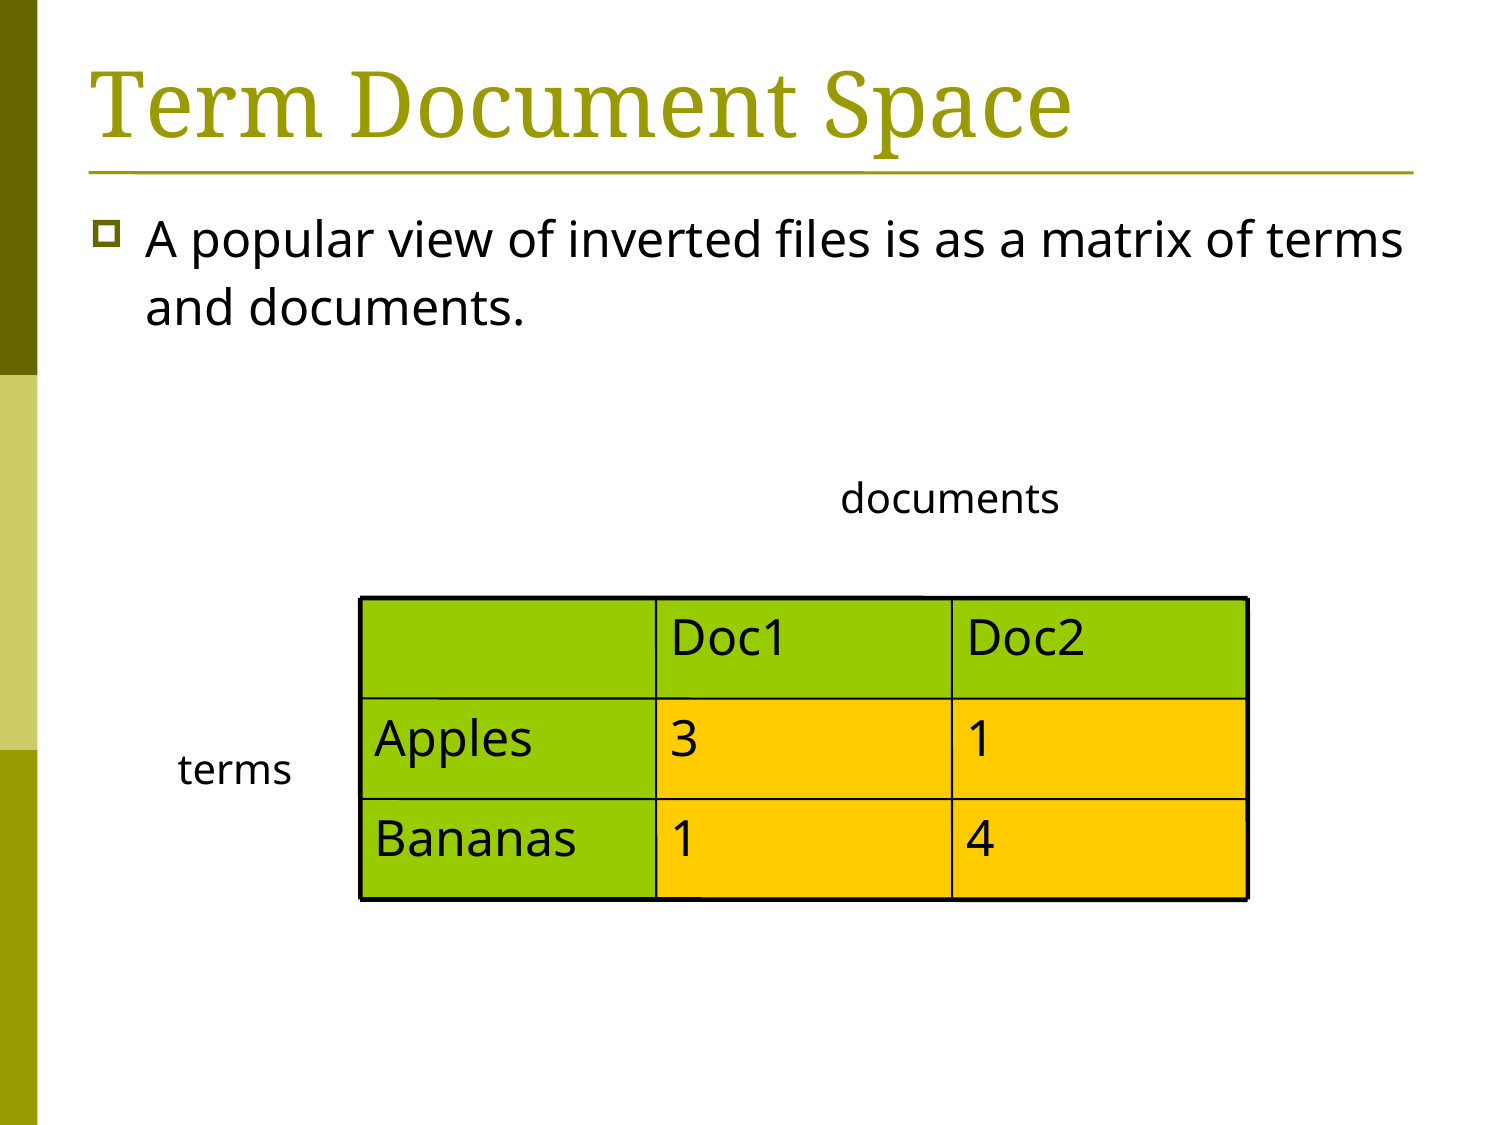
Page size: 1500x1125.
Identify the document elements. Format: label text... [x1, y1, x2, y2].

text_box Apples [363, 700, 655, 798]
list A popular view of inverted files is as a matrix of terms and documents. [75, 196, 1436, 362]
text_box Doc1 [658, 601, 950, 697]
title Term Document Space [75, 45, 1426, 173]
text_box documents [825, 463, 1076, 530]
text_box 4 [954, 801, 1245, 897]
text_box 3 [658, 700, 950, 798]
text_box Bananas [363, 800, 655, 897]
text_box 1 [658, 801, 951, 897]
text_box Doc2 [953, 601, 1245, 697]
text_box [363, 601, 655, 697]
text_box 1 [953, 700, 1245, 798]
text_box terms [162, 735, 308, 801]
